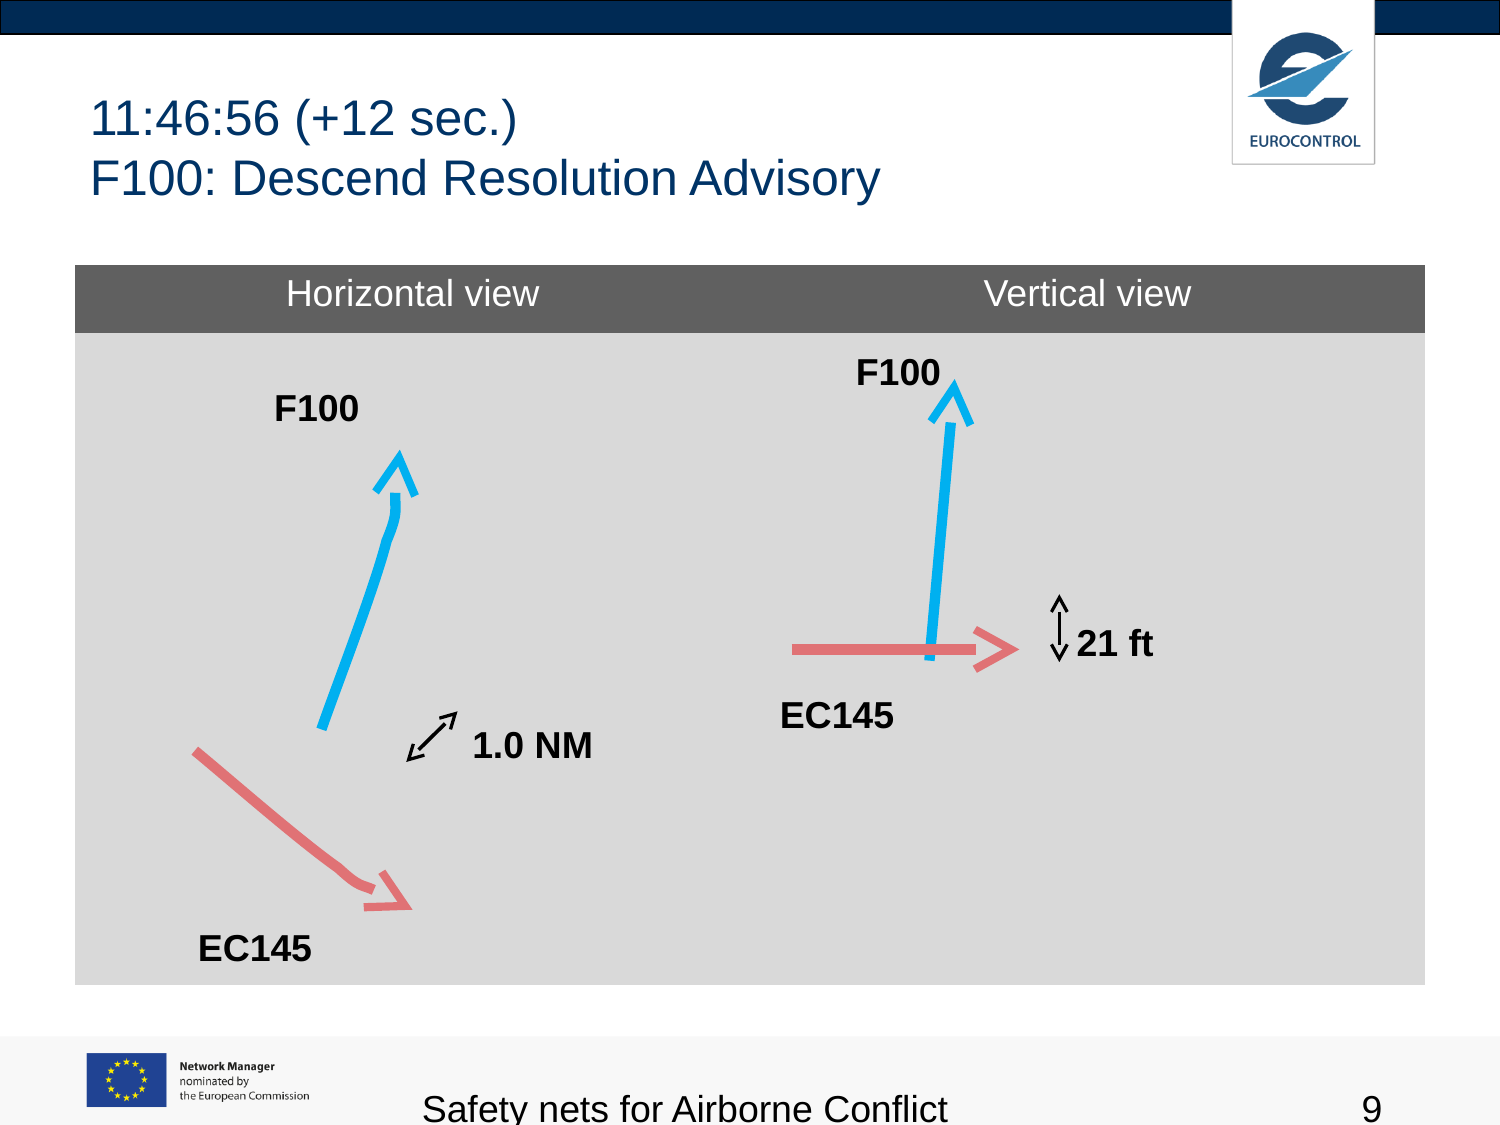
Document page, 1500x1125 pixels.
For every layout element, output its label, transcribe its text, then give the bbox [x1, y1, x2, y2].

table_header Horizontal view [75, 265, 750, 333]
slide_number <number> [1346, 1078, 1425, 1123]
text_box EC145 [183, 916, 336, 977]
picture [85, 1051, 310, 1108]
text_box 21 ft [1061, 611, 1169, 672]
table_header Vertical view [750, 265, 1425, 333]
table_cell [750, 333, 1425, 985]
text_box F100 [259, 376, 412, 436]
picture [1224, 0, 1382, 172]
text_box EC145 [764, 683, 1253, 744]
table_cell [75, 333, 750, 985]
title 11:46:56 (+12 sec.) F100: Descend Resolution Advisory [75, 78, 1197, 206]
text_box F100 [841, 340, 1173, 401]
footer Safety nets for Airborne Conflict [407, 1078, 1092, 1123]
text_box 1.0 NM [457, 713, 643, 774]
